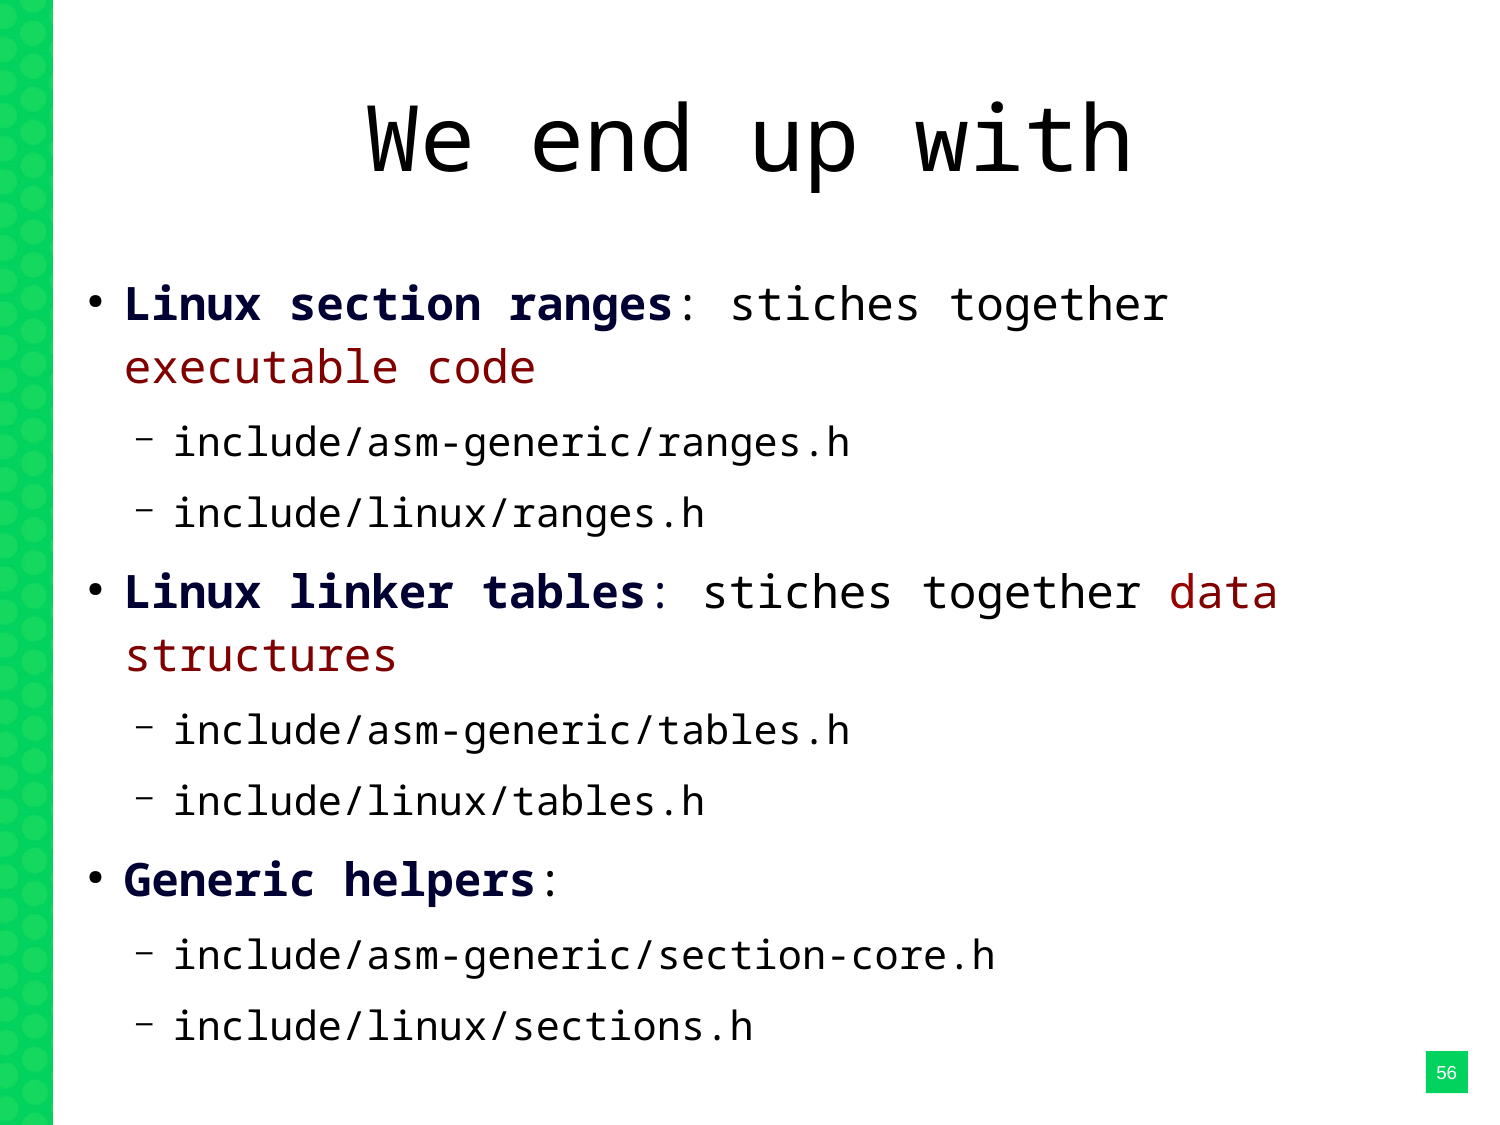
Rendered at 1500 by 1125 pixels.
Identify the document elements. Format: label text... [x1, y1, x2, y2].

picture [0, 0, 53, 1125]
list Linux section ranges: stiches together executable code include/asm-generic/ranges.h include/linux/ranges.h Linux linker tables: stiches together data structures include/asm-generic/tables.h include/linux/tables.h Generic helpers: include/asm-generic/section-core.h include/linux/sections.h [75, 271, 1426, 1053]
text_box <number> [1425, 1051, 1468, 1094]
title We end up with [75, 42, 1426, 229]
